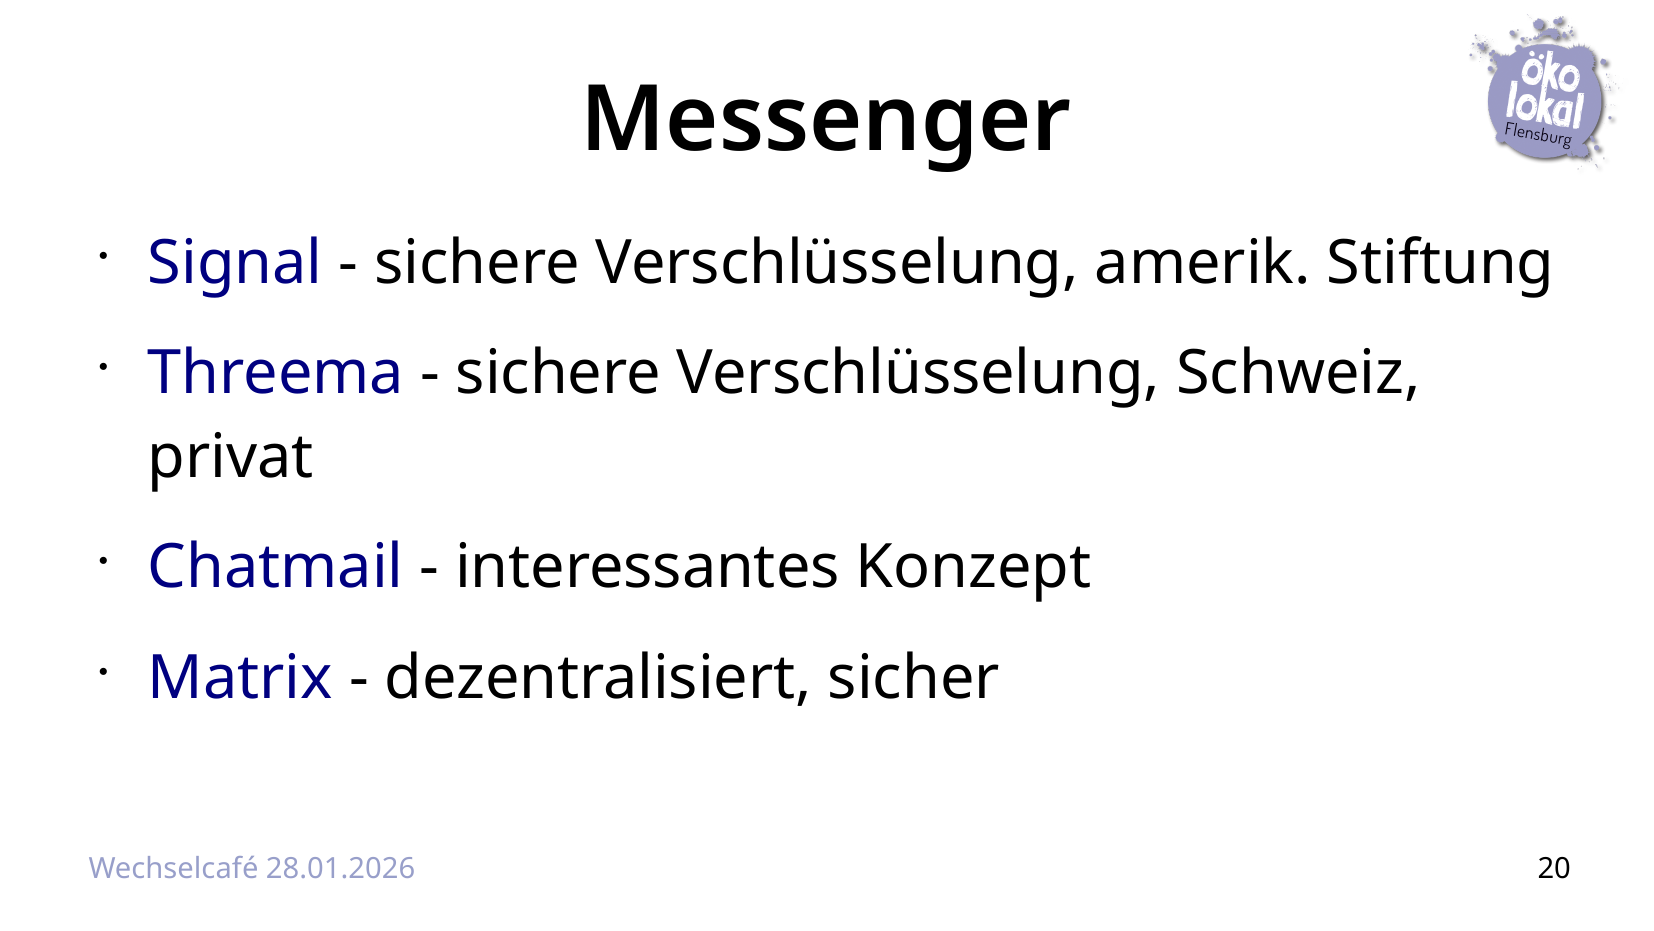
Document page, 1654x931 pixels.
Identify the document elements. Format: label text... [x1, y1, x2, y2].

picture [1444, 0, 1654, 178]
list Signal - sichere Verschlüsselung, amerik. Stiftung Threema - sichere Verschlüsselung, Schweiz, privat Chatmail - interessantes Konzept Matrix - dezentralisiert, sicher [82, 217, 1571, 758]
title Messenger [82, 37, 1571, 193]
